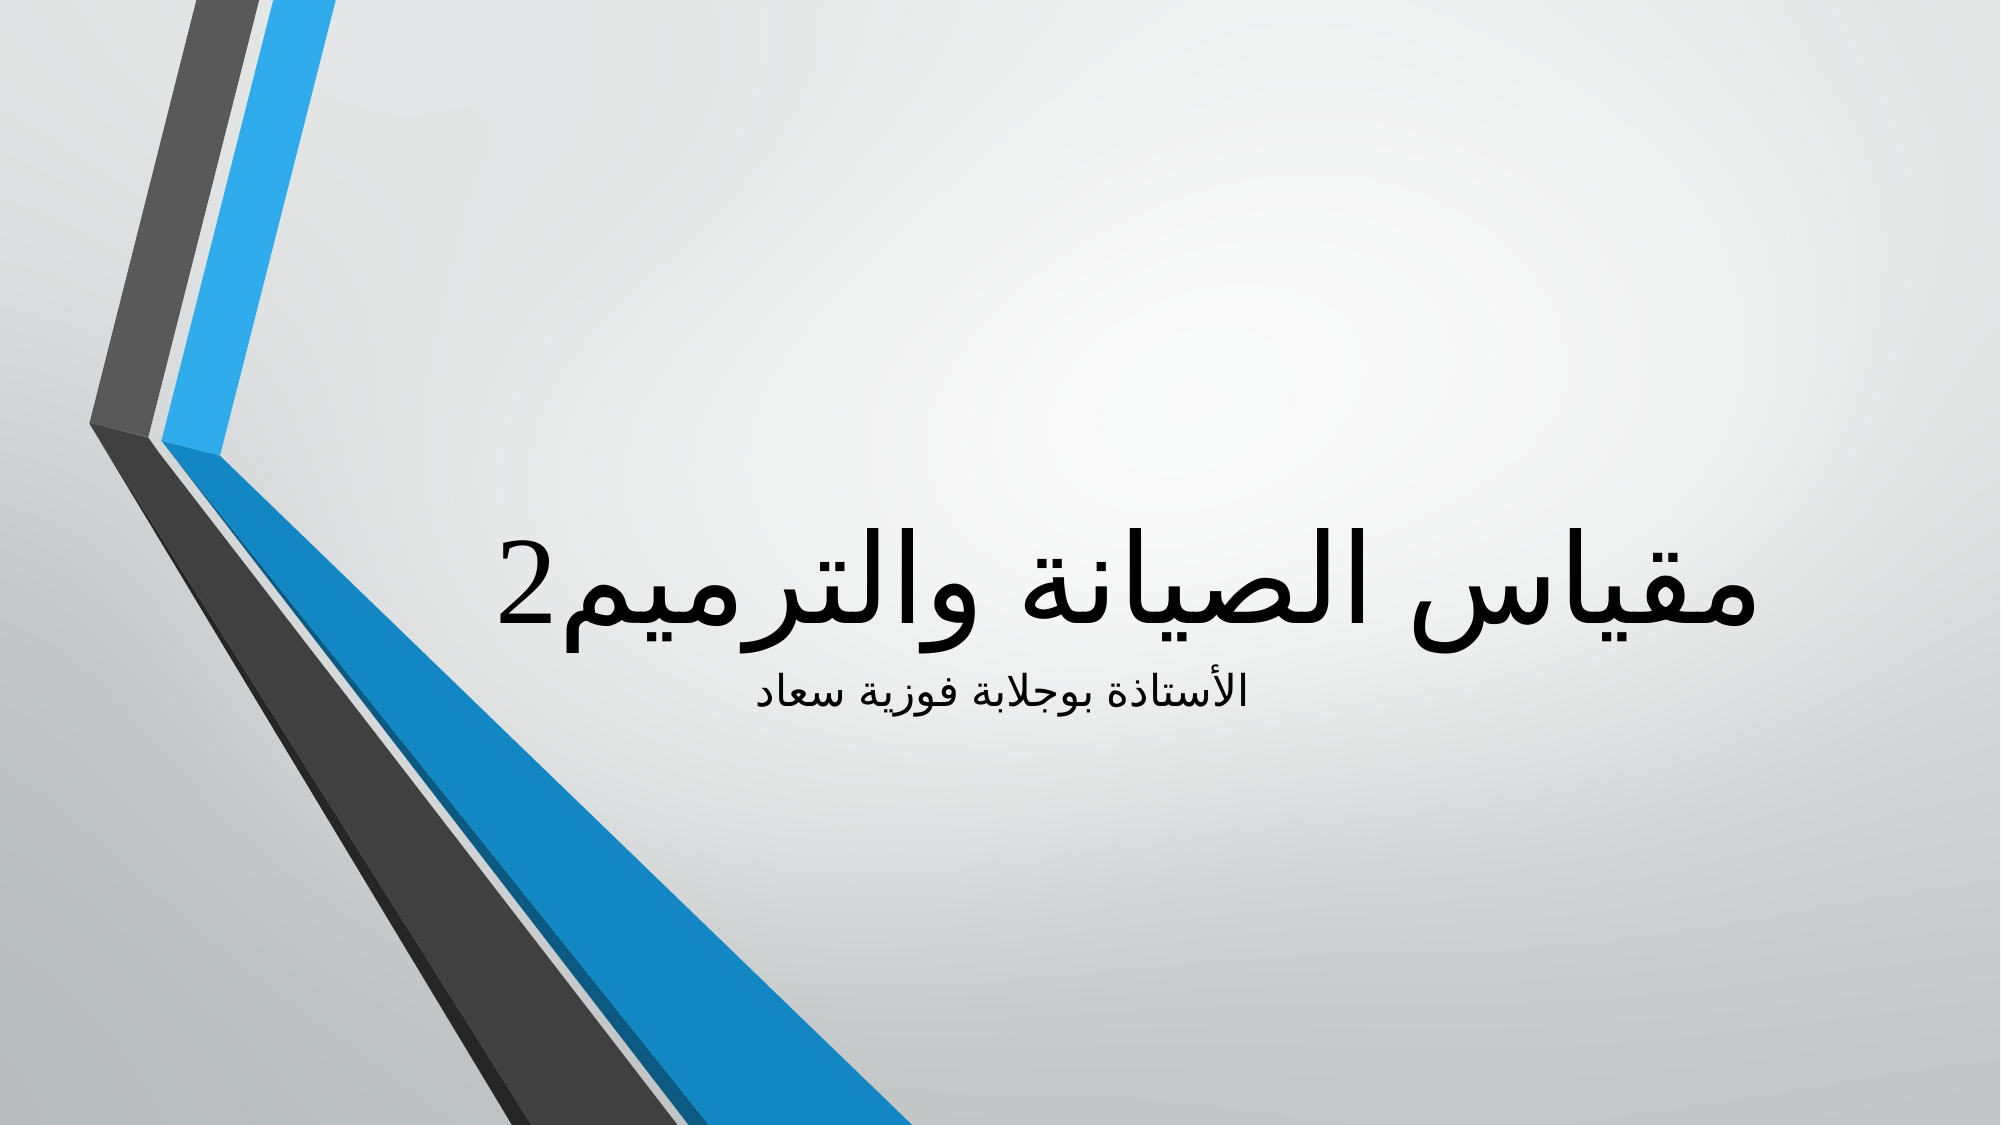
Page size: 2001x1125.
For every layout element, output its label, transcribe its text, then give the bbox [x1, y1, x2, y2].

title مقياس الصيانة والترميم2 [480, 226, 1887, 656]
subtitle الأستاذة بوجلابة فوزية سعاد [740, 655, 1887, 884]
